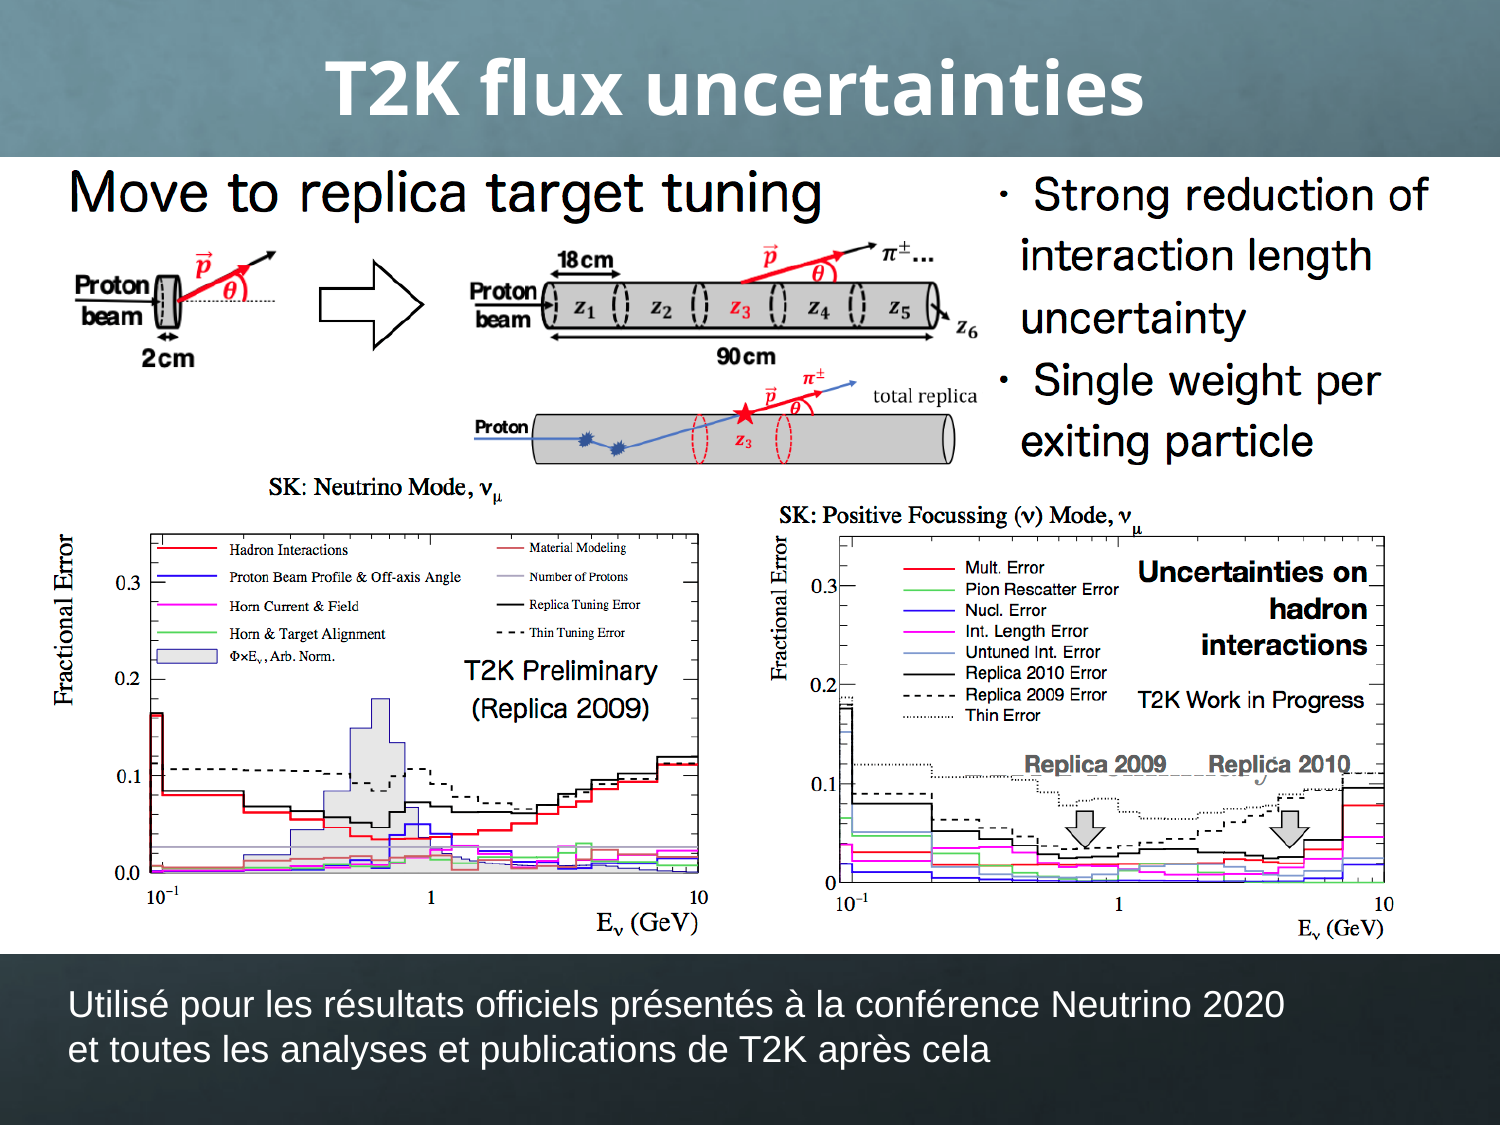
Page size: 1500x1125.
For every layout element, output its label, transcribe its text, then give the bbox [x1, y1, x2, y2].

picture [0, 0, 1500, 1125]
title Utilisé pour les résultats officiels présentés à la conférence Neutrino 2020 et toutes les analyses et publications de T2K après cela [67, 996, 1418, 1098]
title T2K flux uncertainties [60, 0, 1411, 180]
